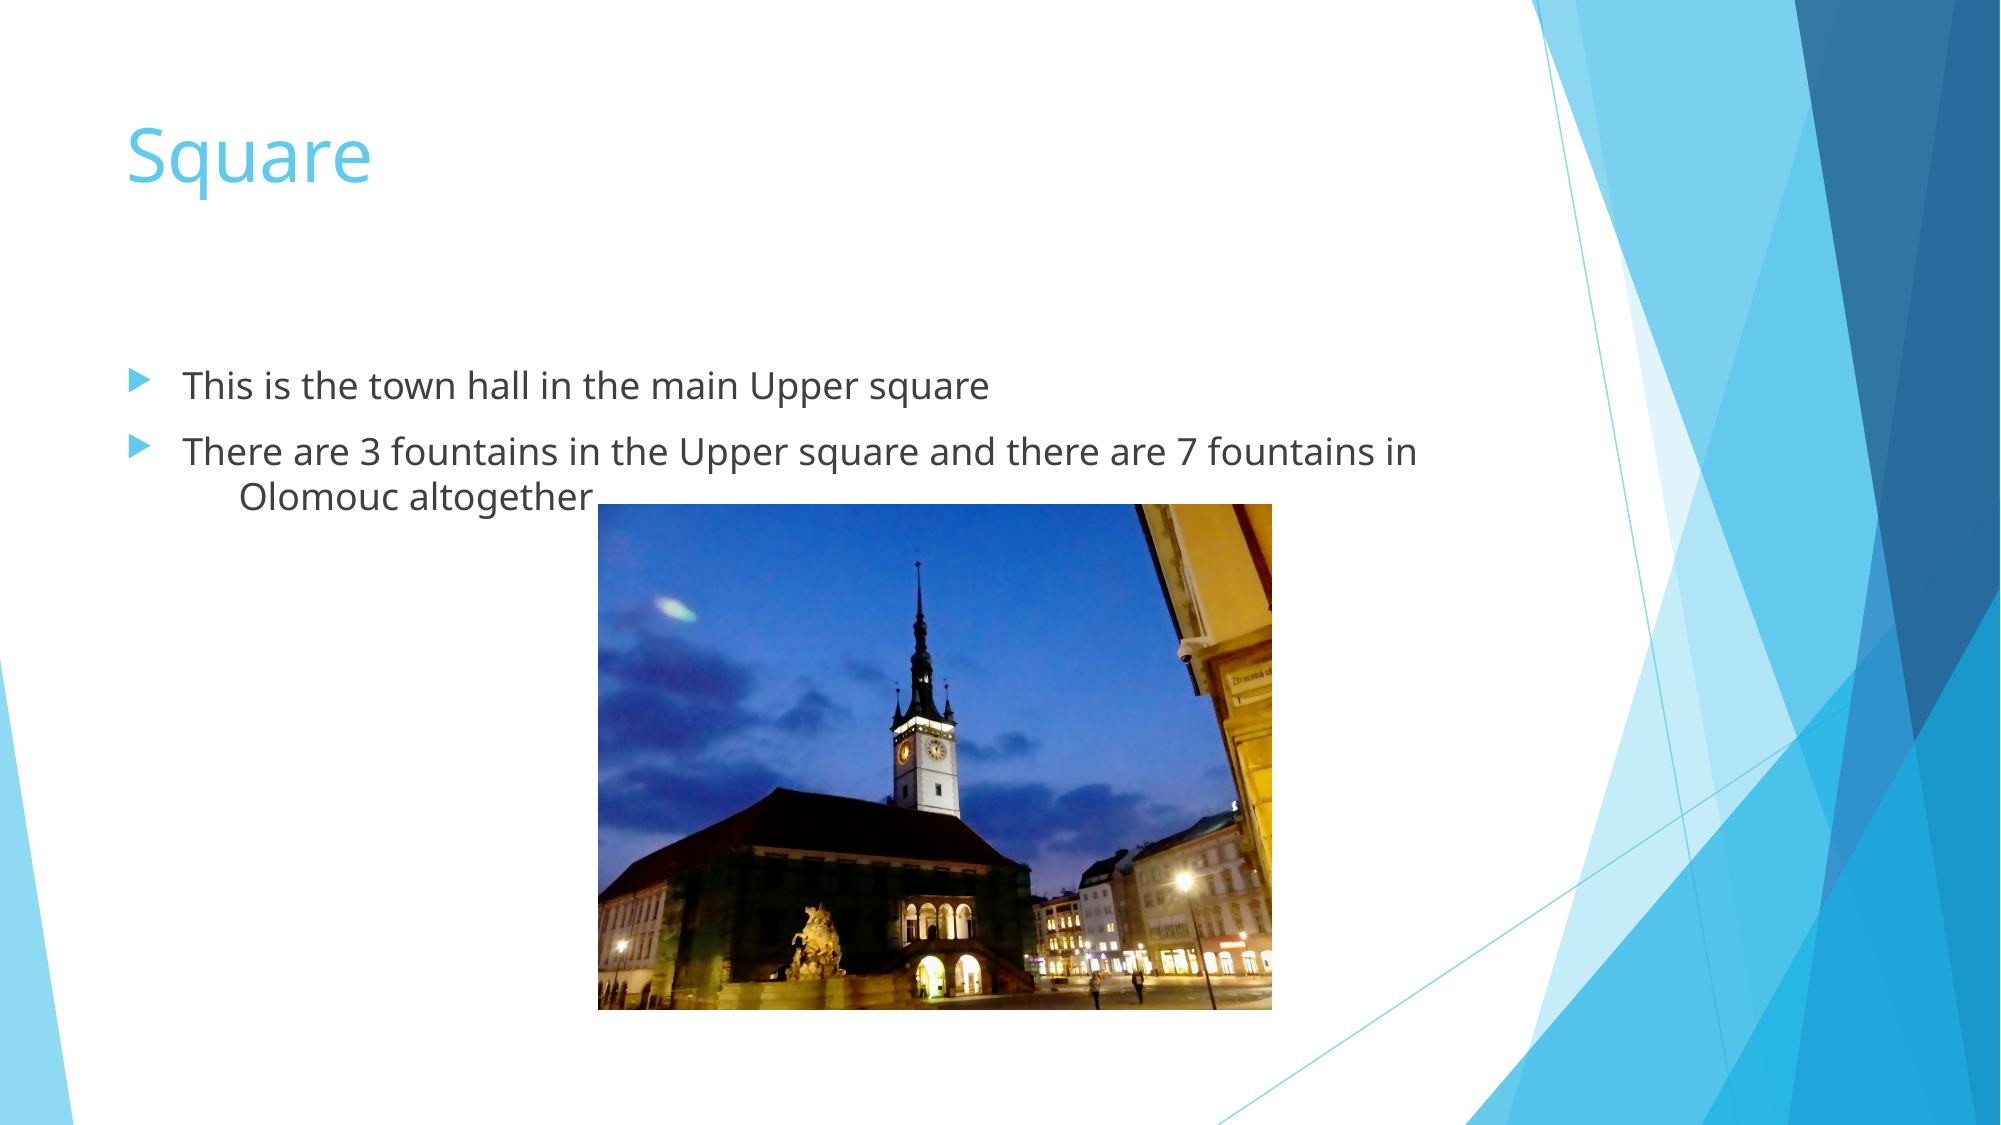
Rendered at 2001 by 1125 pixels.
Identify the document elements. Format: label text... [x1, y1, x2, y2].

picture [598, 504, 1272, 1010]
list This is the town hall in the main Upper square There are 3 fountains in the Upper square and there are 7 fountains in Olomouc altogether [111, 354, 1522, 992]
title Square [111, 99, 1522, 317]
